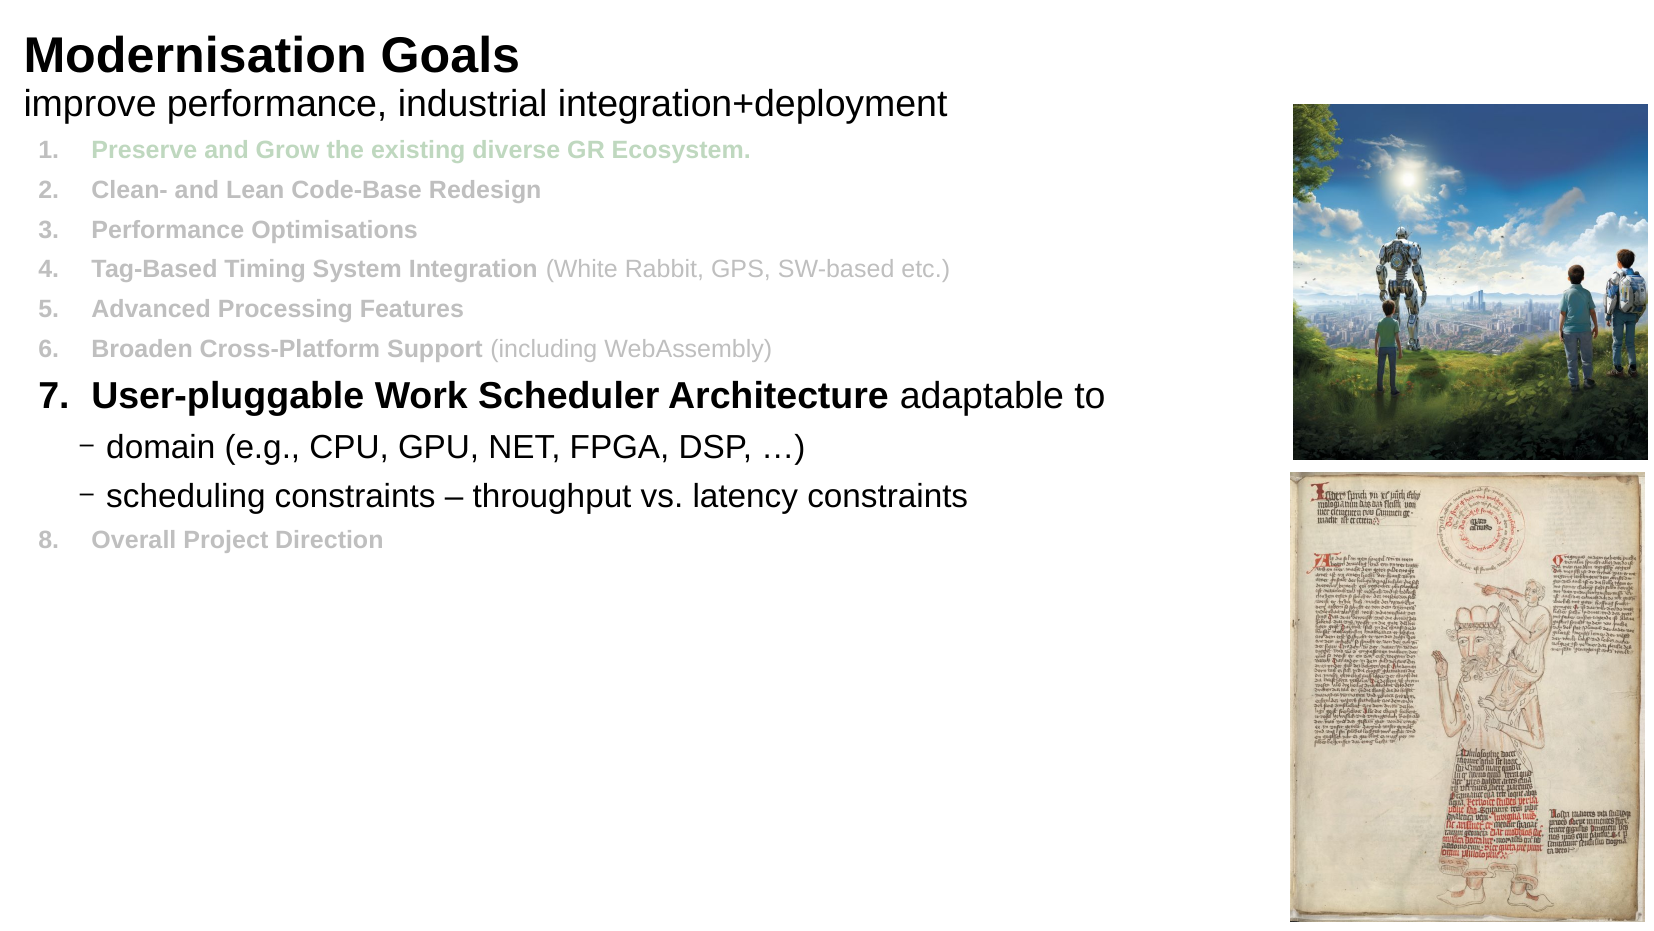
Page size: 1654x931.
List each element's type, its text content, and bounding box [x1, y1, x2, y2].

title Modernisation Goals improve performance, industrial integration+deployment [23, 5, 1586, 146]
list Preserve and Grow the existing diverse GR Ecosystem. Clean- and Lean Code-Base Redesign Performance Optimisations Tag-Based Timing System Integration (White Rabbit, GPS, SW-based etc.) Advanced Processing Features Broaden Cross-Platform Support (including WebAssembly) User-pluggable Work Scheduler Architecture adaptable to domain (e.g., CPU, GPU, NET, FPGA, DSP, …) scheduling constraints – throughput vs. latency constraints Overall Project Direction [20, 135, 1282, 907]
picture [1290, 472, 1645, 922]
text_box [23, 132, 1270, 364]
text_box [23, 525, 1270, 756]
picture [1293, 104, 1648, 460]
